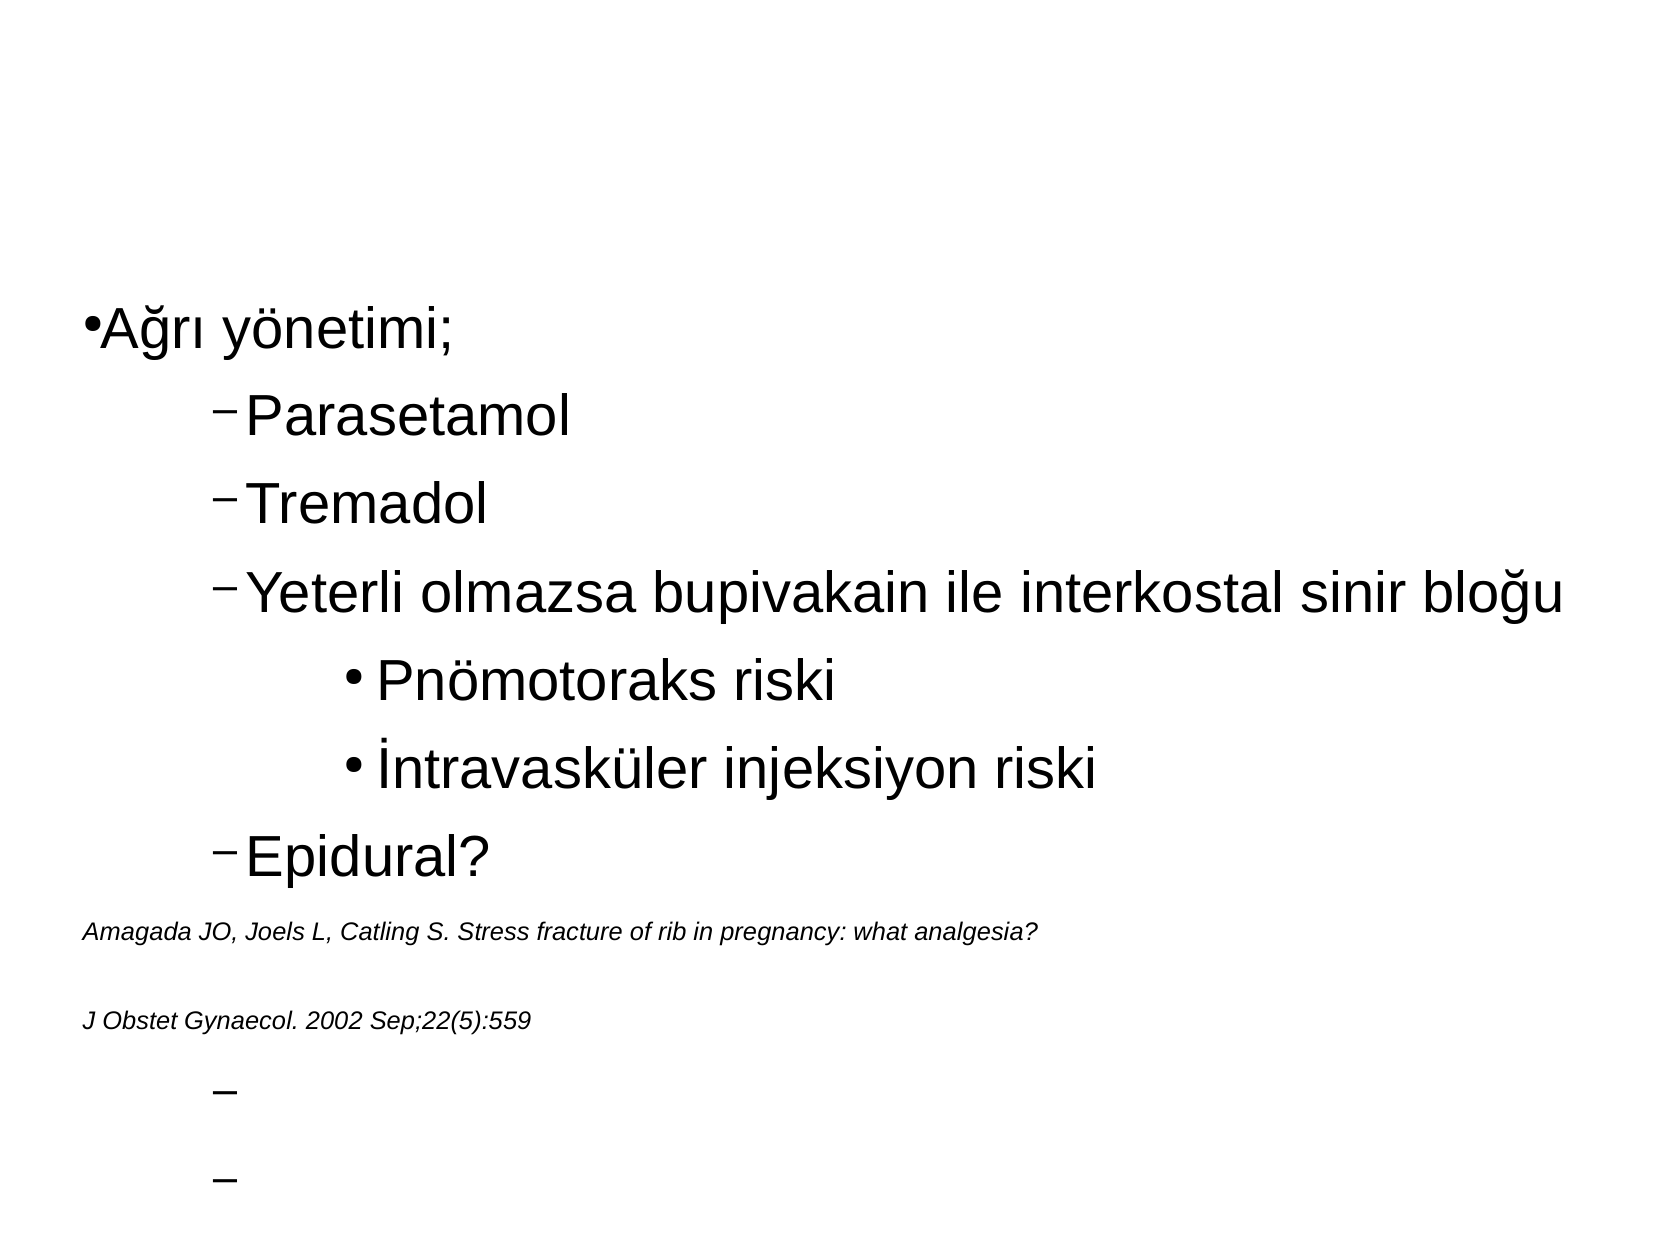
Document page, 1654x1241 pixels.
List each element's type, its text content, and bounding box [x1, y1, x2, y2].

list Ağrı yönetimi; Parasetamol Tremadol Yeterli olmazsa bupivakain ile interkostal sinir bloğu Pnömotoraks riski İntravasküler injeksiyon riski Epidural? Amagada JO, Joels L, Catling S. Stress fracture of rib in pregnancy: what analgesia? J Obstet Gynaecol. 2002 Sep;22(5):559 [82, 290, 1571, 1053]
